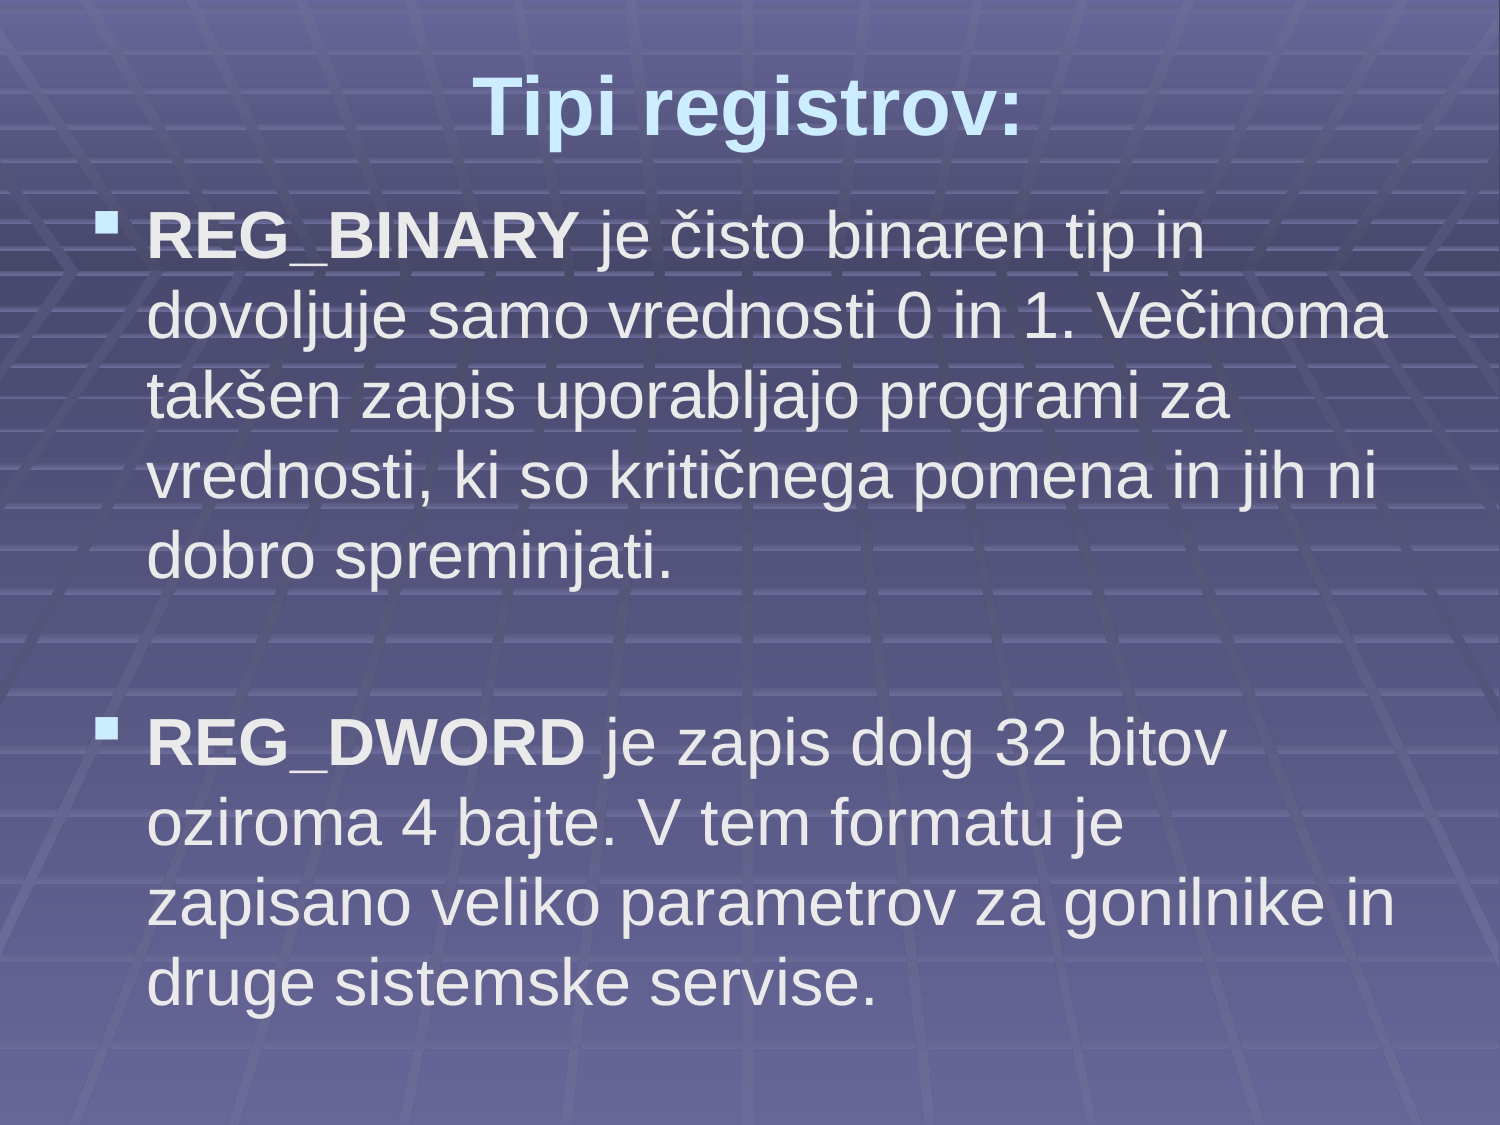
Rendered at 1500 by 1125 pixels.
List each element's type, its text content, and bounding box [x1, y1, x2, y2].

list REG_BINARY je čisto binaren tip in dovoljuje samo vrednosti 0 in 1. Večinoma takšen zapis uporabljajo programi za vrednosti, ki so kritičnega pomena in jih ni dobro spreminjati. REG_DWORD je zapis dolg 32 bitov oziroma 4 bajte. V tem formatu je zapisano veliko parametrov za gonilnike in druge sistemske servise. [74, 184, 1425, 1094]
title Tipi registrov: [74, 44, 1425, 184]
